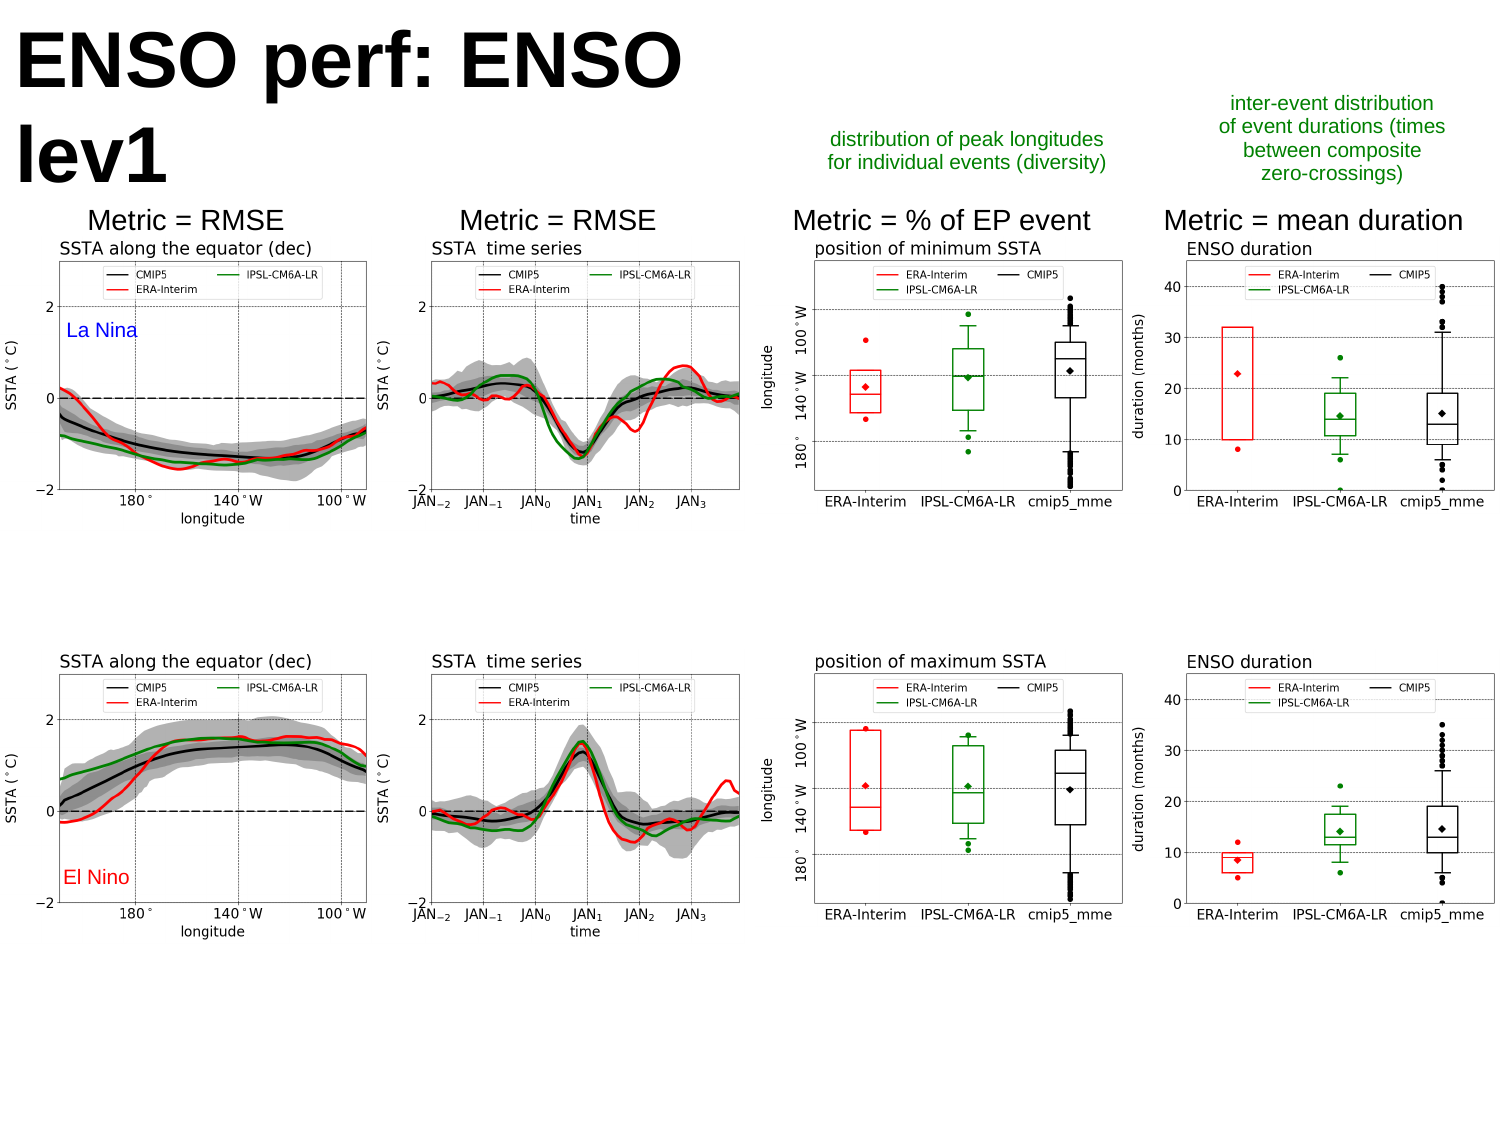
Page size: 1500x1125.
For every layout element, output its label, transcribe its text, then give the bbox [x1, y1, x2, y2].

text_box El Nino [24, 858, 169, 897]
picture [755, 649, 1500, 927]
text_box Metric = RMSE [371, 194, 744, 242]
title ENSO perf: ENSO lev1 [0, 0, 1500, 206]
text_box Metric = % of EP event [755, 194, 1127, 242]
text_box Metric = RMSE [0, 194, 371, 242]
picture [755, 242, 1500, 514]
text_box Metric = mean duration [1127, 194, 1500, 242]
picture [0, 236, 745, 531]
text_box La Nina [29, 311, 175, 350]
picture [0, 649, 745, 944]
text_box distribution of peak longitudes for individual events (diversity) [812, 120, 1122, 182]
text_box inter-event distribution of event durations (times between composite zero-crossings) [1204, 84, 1461, 193]
